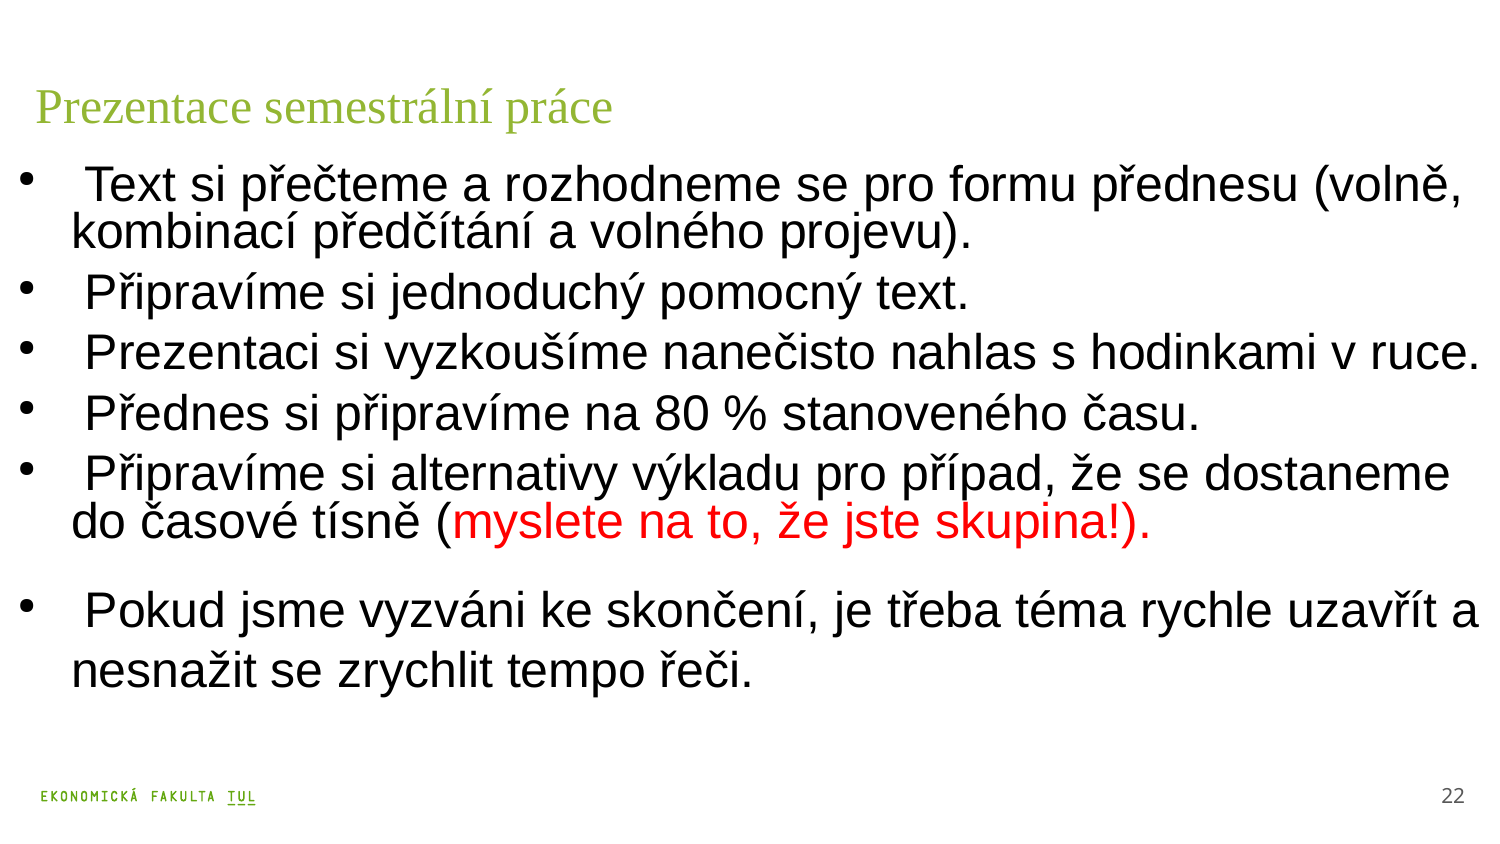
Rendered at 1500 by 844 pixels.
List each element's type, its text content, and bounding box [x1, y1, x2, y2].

list Text si přečteme a rozhodneme se pro formu přednesu (volně, kombinací předčítání a volného projevu). Připravíme si jednoduchý pomocný text. Prezentaci si vyzkoušíme nanečisto nahlas s hodinkami v ruce. Přednes si připravíme na 80 % stanoveného času. Připravíme si alternativy výkladu pro případ, že se dostaneme do časové tísně (myslete na to, že jste skupina!). Pokud jsme vyzváni ke skončení, je třeba téma rychle uzavřít a nesnažit se zrychlit tempo řeči. [0, 147, 1500, 609]
title Prezentace semestrální práce [35, 59, 1500, 147]
